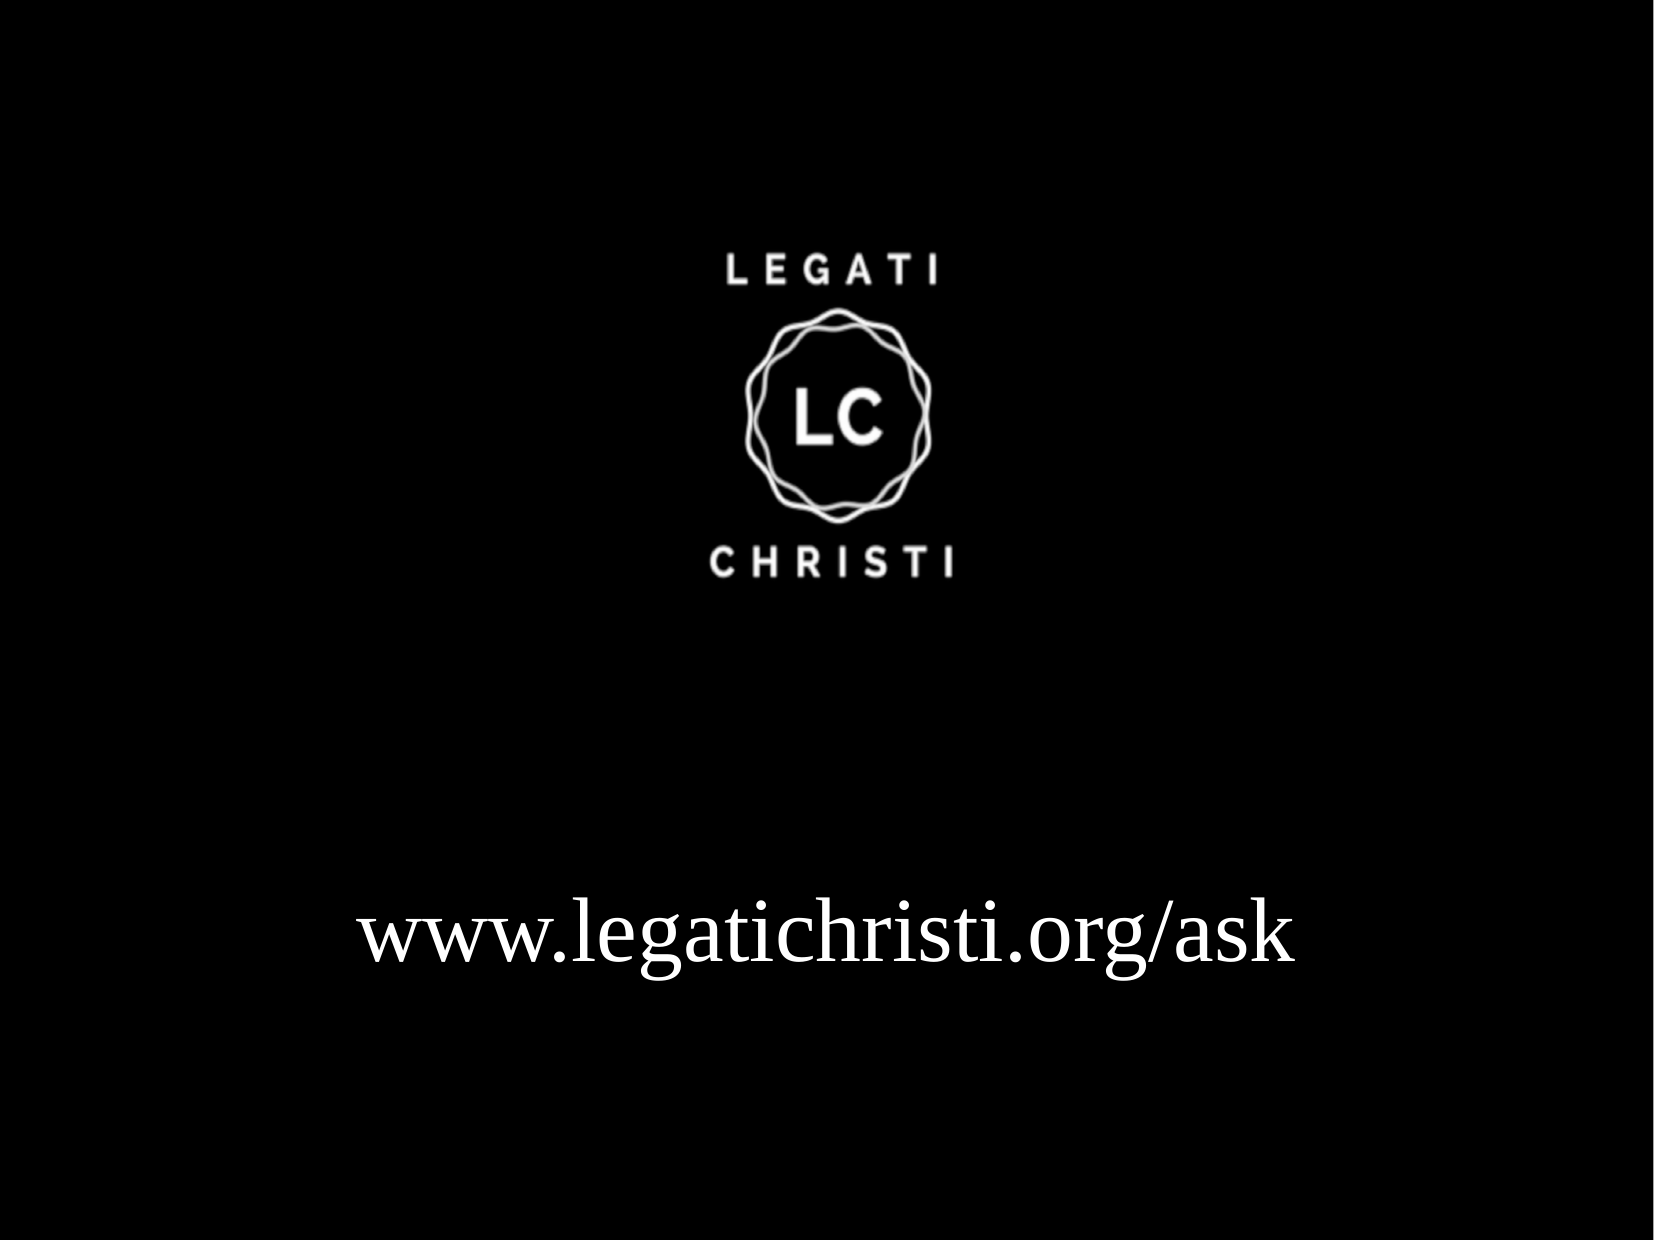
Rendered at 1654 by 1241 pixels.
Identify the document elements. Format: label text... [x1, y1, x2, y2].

picture [463, 39, 1214, 876]
title www.legatichristi.org/ask [82, 777, 1571, 1083]
